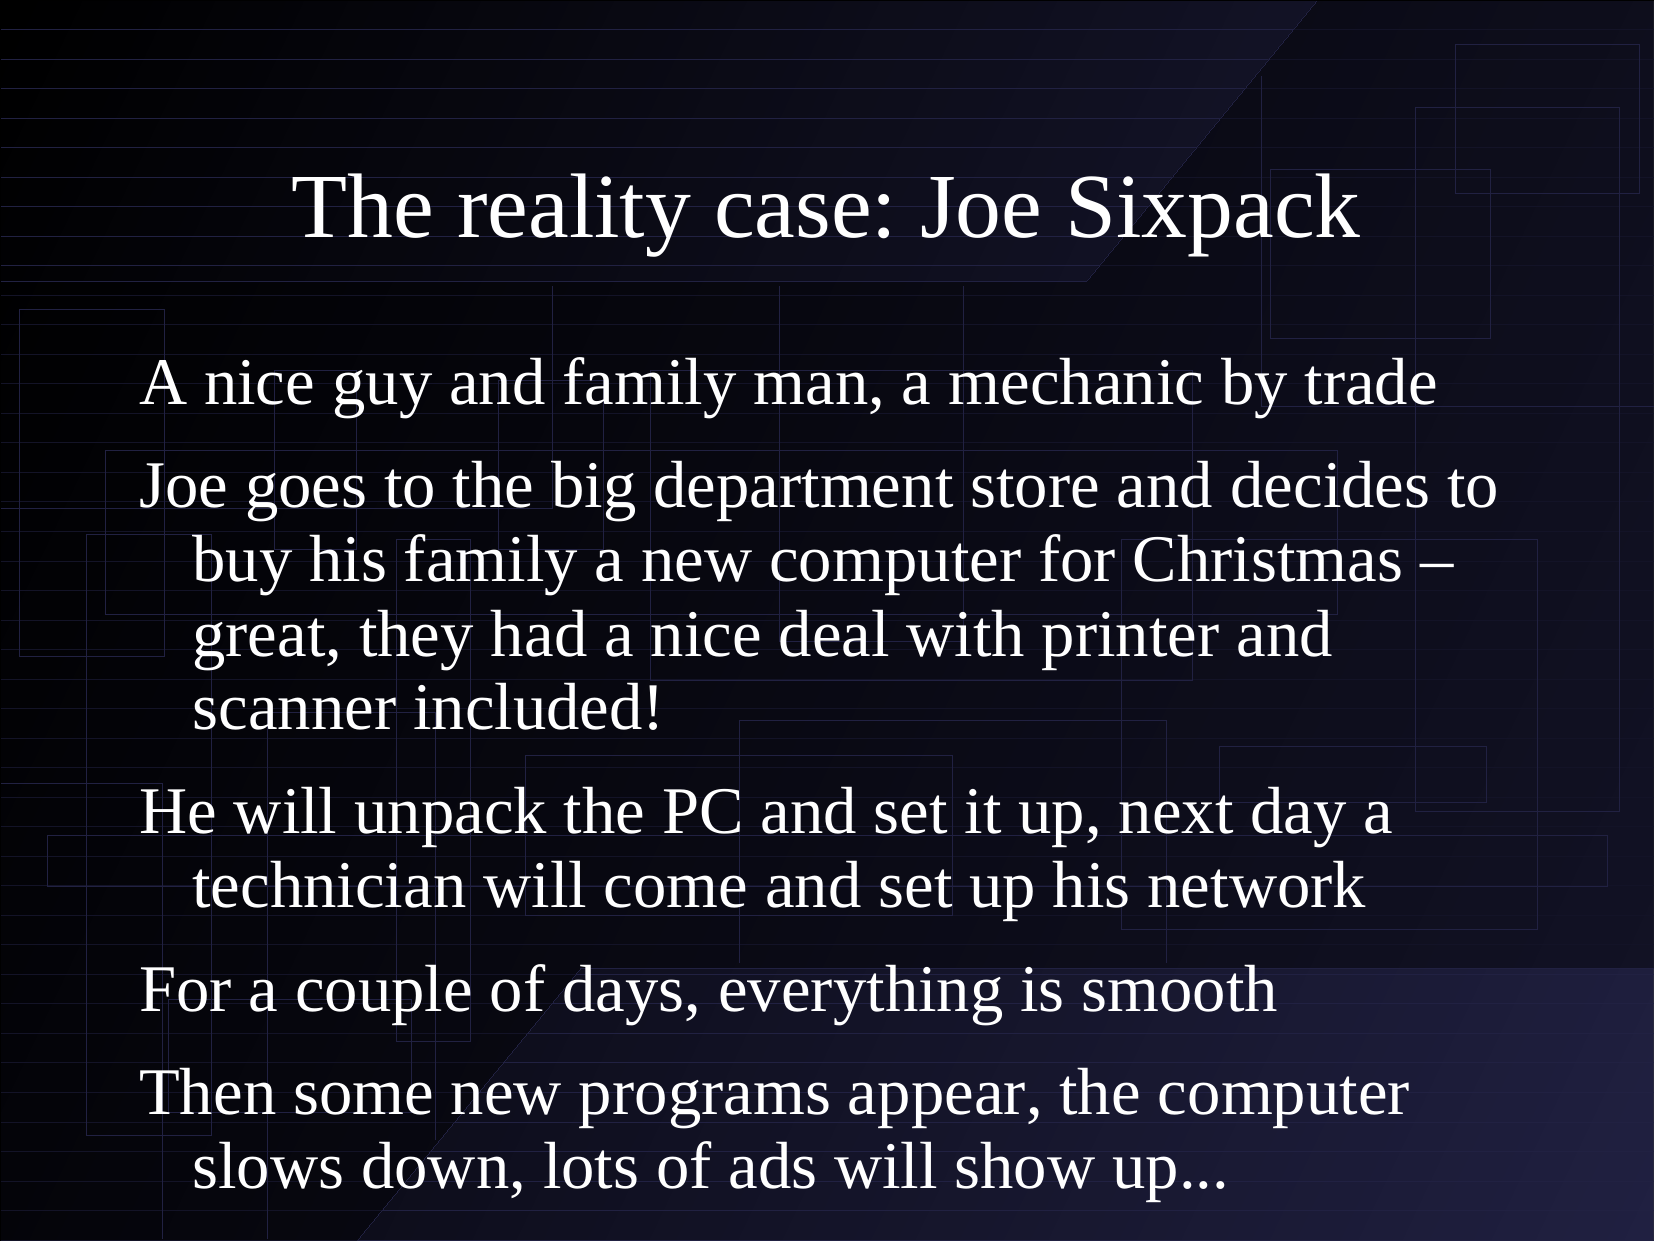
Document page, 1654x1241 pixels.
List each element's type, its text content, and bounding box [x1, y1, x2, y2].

title The reality case: Joe Sixpack [121, 102, 1534, 311]
list A nice guy and family man, a mechanic by trade Joe goes to the big department store and decides to buy his family a new computer for Christmas – great, they had a nice deal with printer and scanner included! He will unpack the PC and set it up, next day a technician will come and set up his network For a couple of days, everything is smooth Then some new programs appear, the computer slows down, lots of ads will show up... [121, 344, 1534, 1204]
